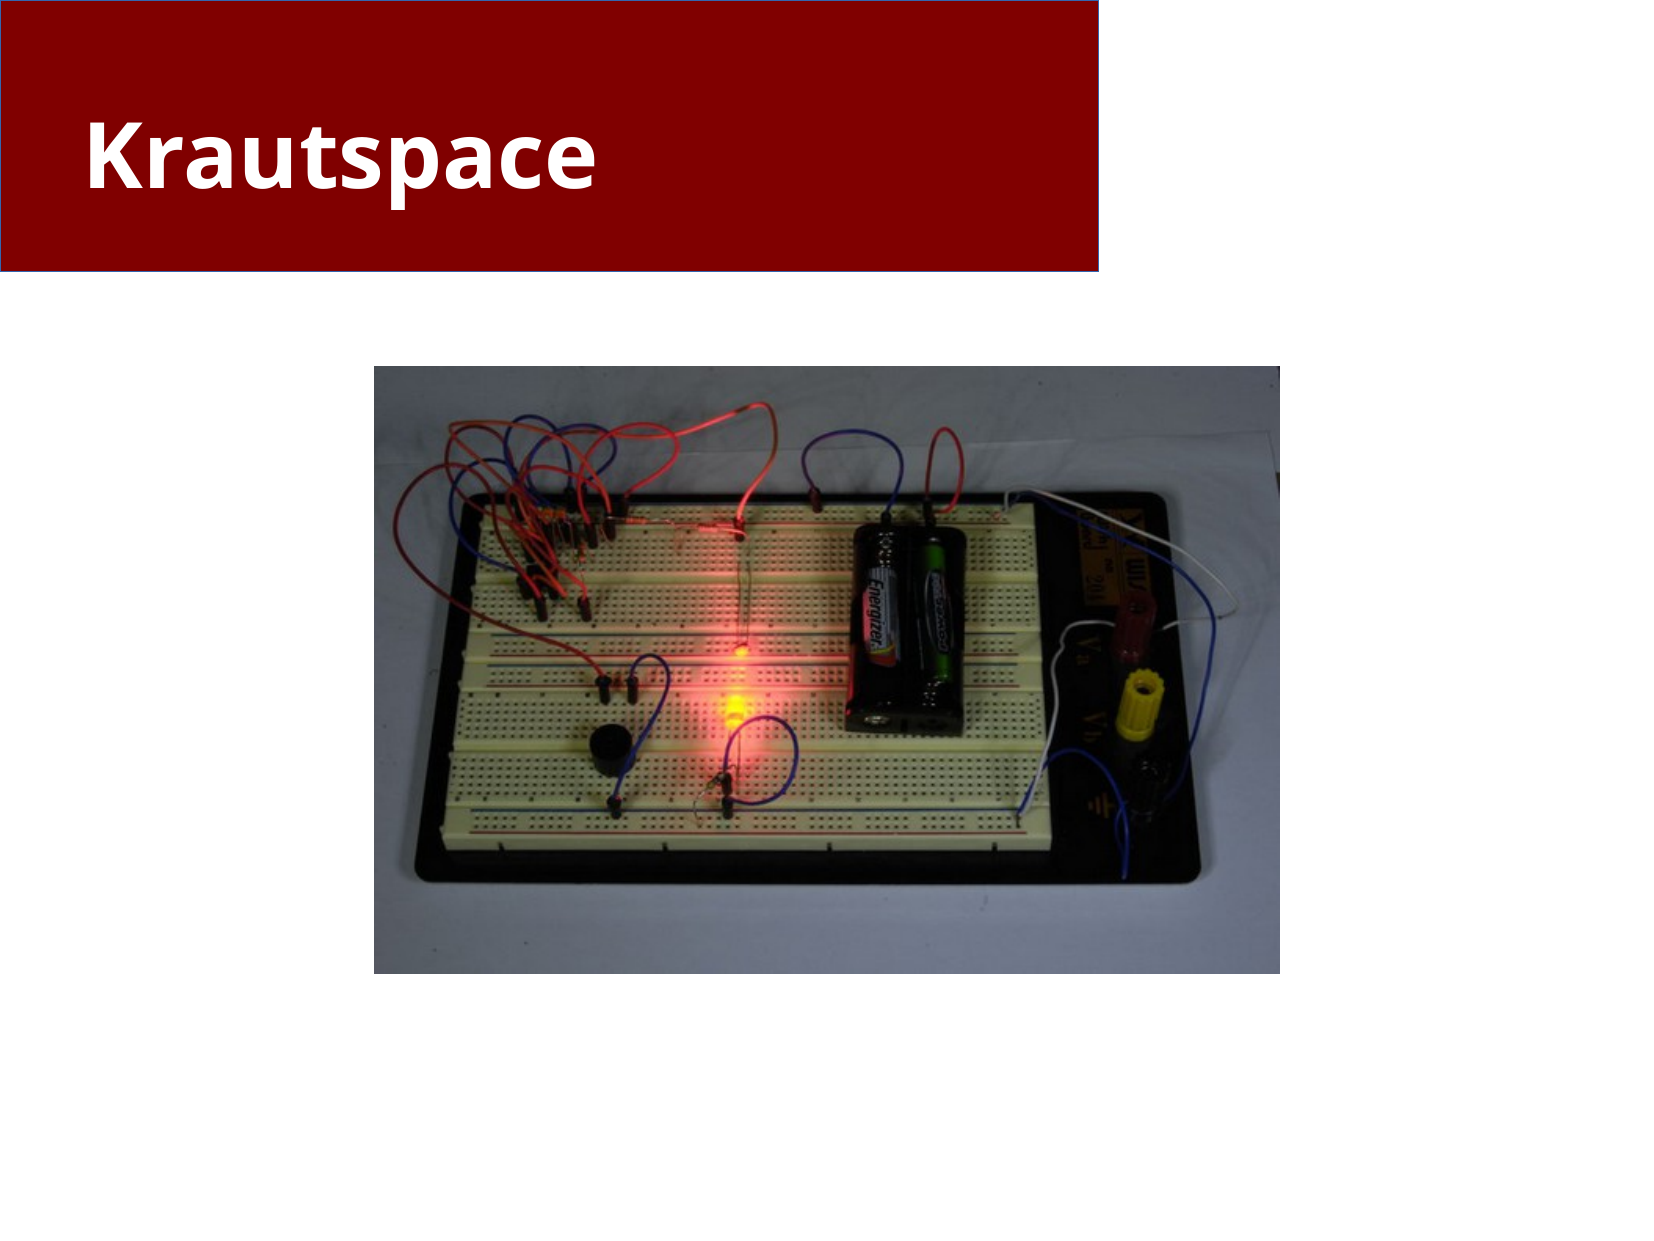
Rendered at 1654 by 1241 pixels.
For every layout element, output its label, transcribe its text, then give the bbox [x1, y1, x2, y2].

title Krautspace [82, 49, 1028, 257]
picture [374, 366, 1280, 974]
